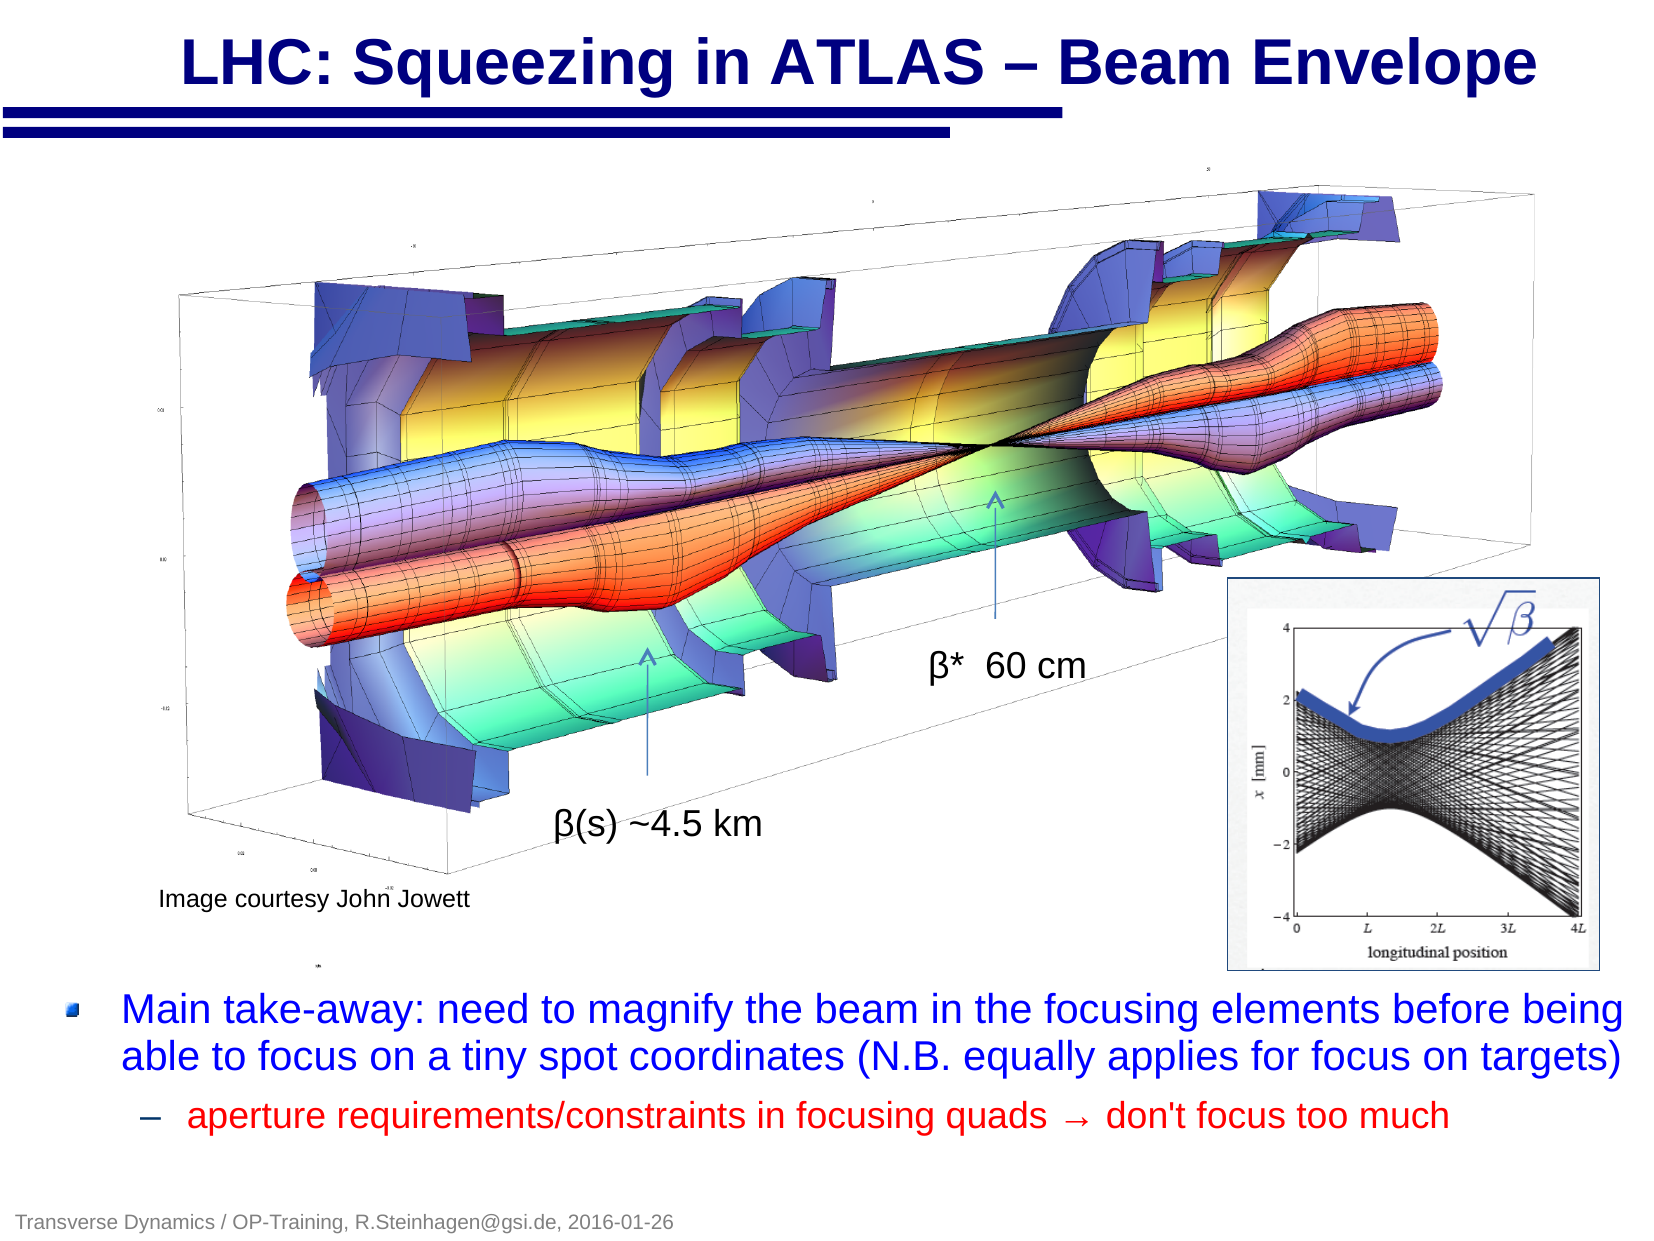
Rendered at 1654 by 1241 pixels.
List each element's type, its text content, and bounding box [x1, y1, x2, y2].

text_box β* 60 cm [913, 633, 1171, 694]
title LHC: Squeezing in ATLAS – Beam Envelope [165, 0, 1630, 124]
text_box Image courtesy John Jowett [143, 875, 775, 920]
text_box β(s) ~4.5 km [538, 791, 796, 851]
picture [1228, 578, 1599, 970]
picture [143, 148, 1535, 969]
list Main take-away: need to magnify the beam in the focusing elements before being able to focus on a tiny spot coordinates (N.B. equally applies for focus on targets) aperture requirements/constraints in focusing quads → don't focus too much [65, 986, 1628, 1199]
